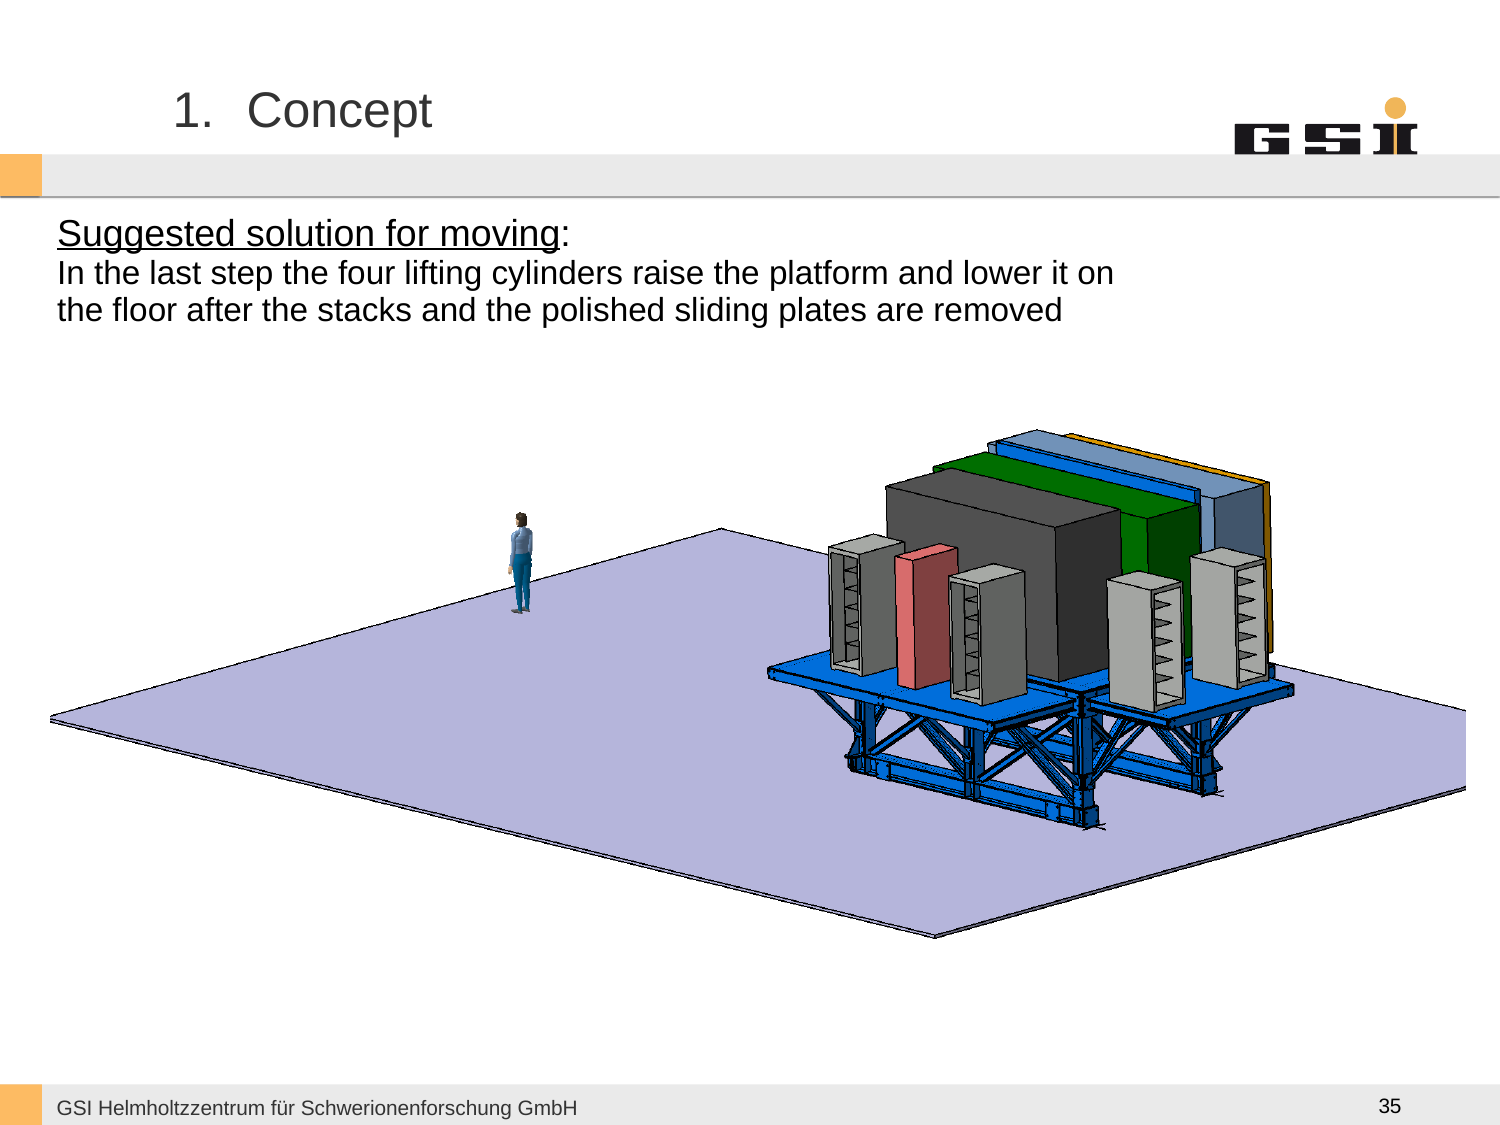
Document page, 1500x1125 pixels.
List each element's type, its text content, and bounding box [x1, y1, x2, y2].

picture [1233, 95, 1419, 154]
text_box Suggested solution for moving: In the last step the four lifting cylinders raise the platform and lower it on the floor after the stacks and the polished sliding plates are removed [42, 204, 1500, 430]
picture [50, 372, 1466, 986]
title 1. Concept [137, 45, 1054, 175]
